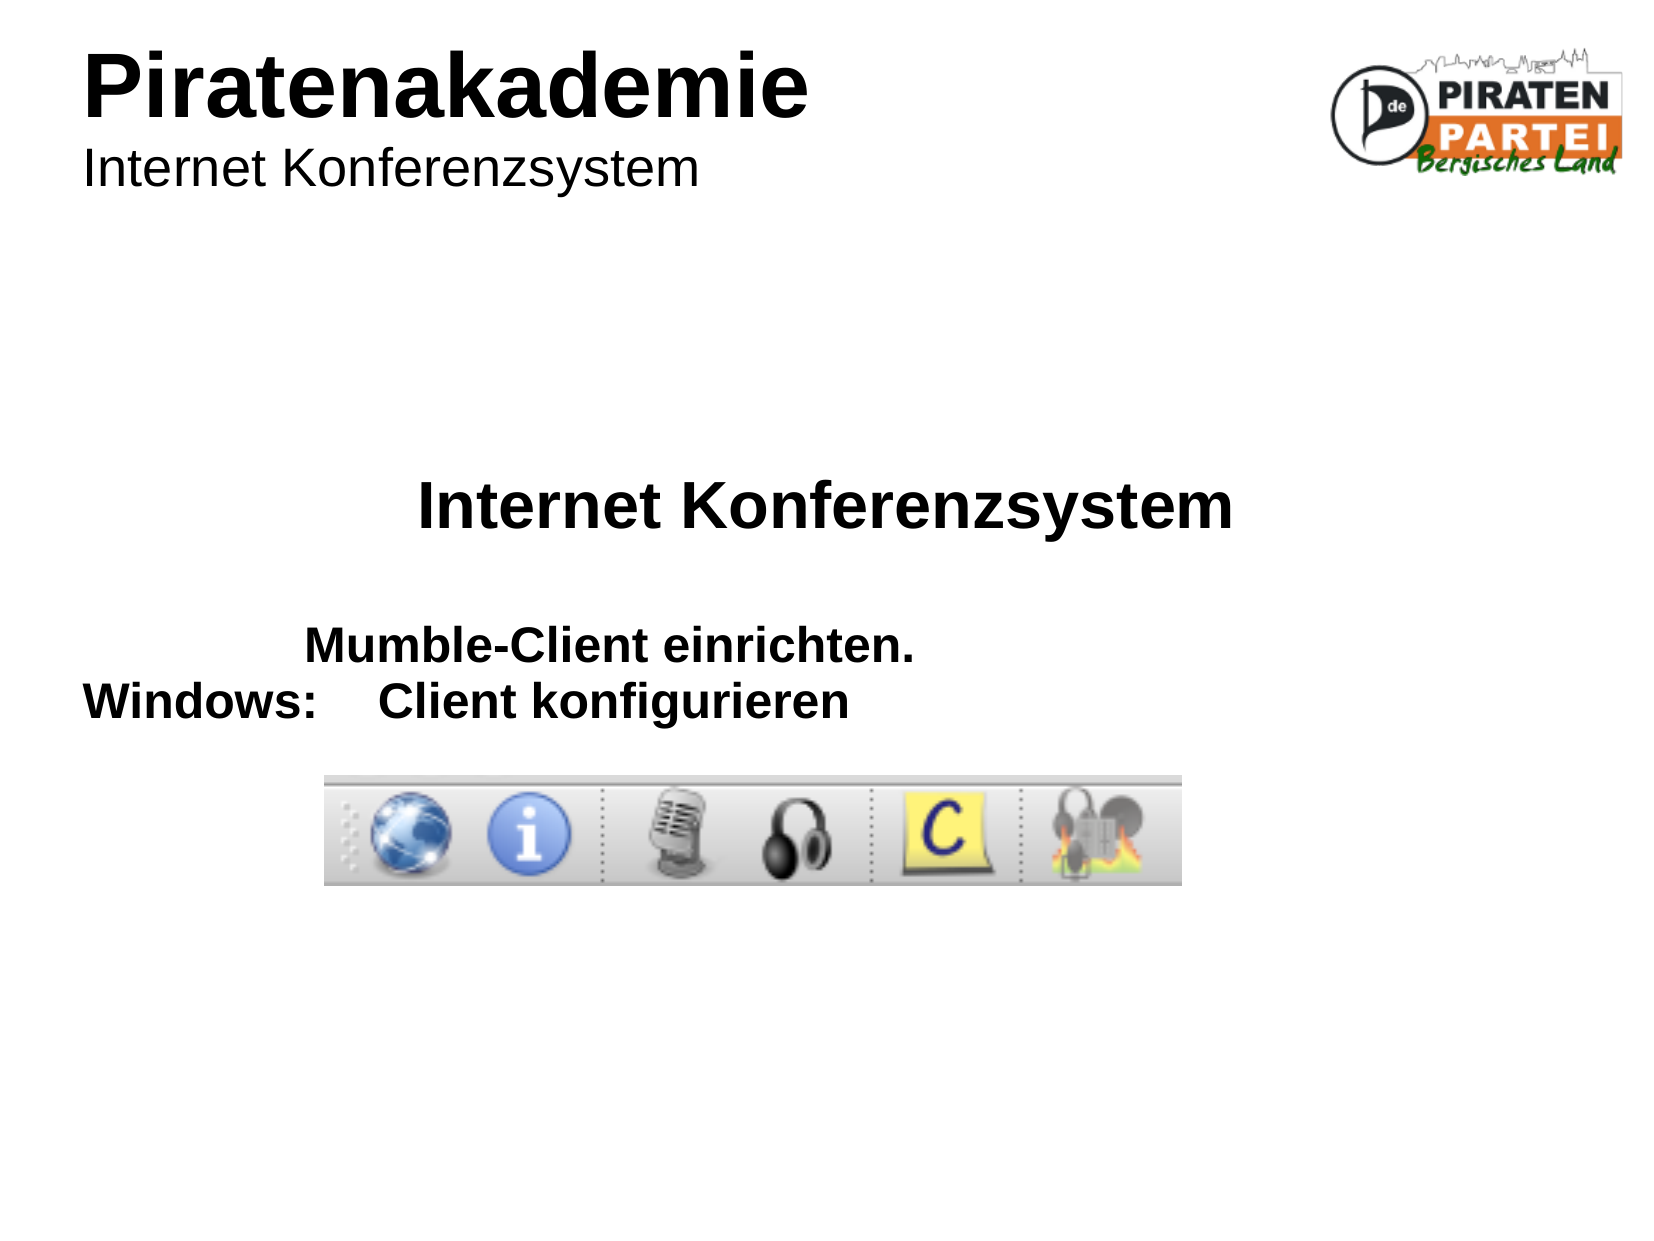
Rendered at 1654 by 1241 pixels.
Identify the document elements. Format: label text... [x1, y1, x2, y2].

picture [324, 775, 1182, 886]
picture [1328, 47, 1625, 176]
title Piratenakademie Internet Konferenzsystem [82, 34, 1571, 198]
subtitle Internet Konferenzsystem Mumble-Client einrichten. Windows: Client konfigurieren [82, 467, 1571, 785]
